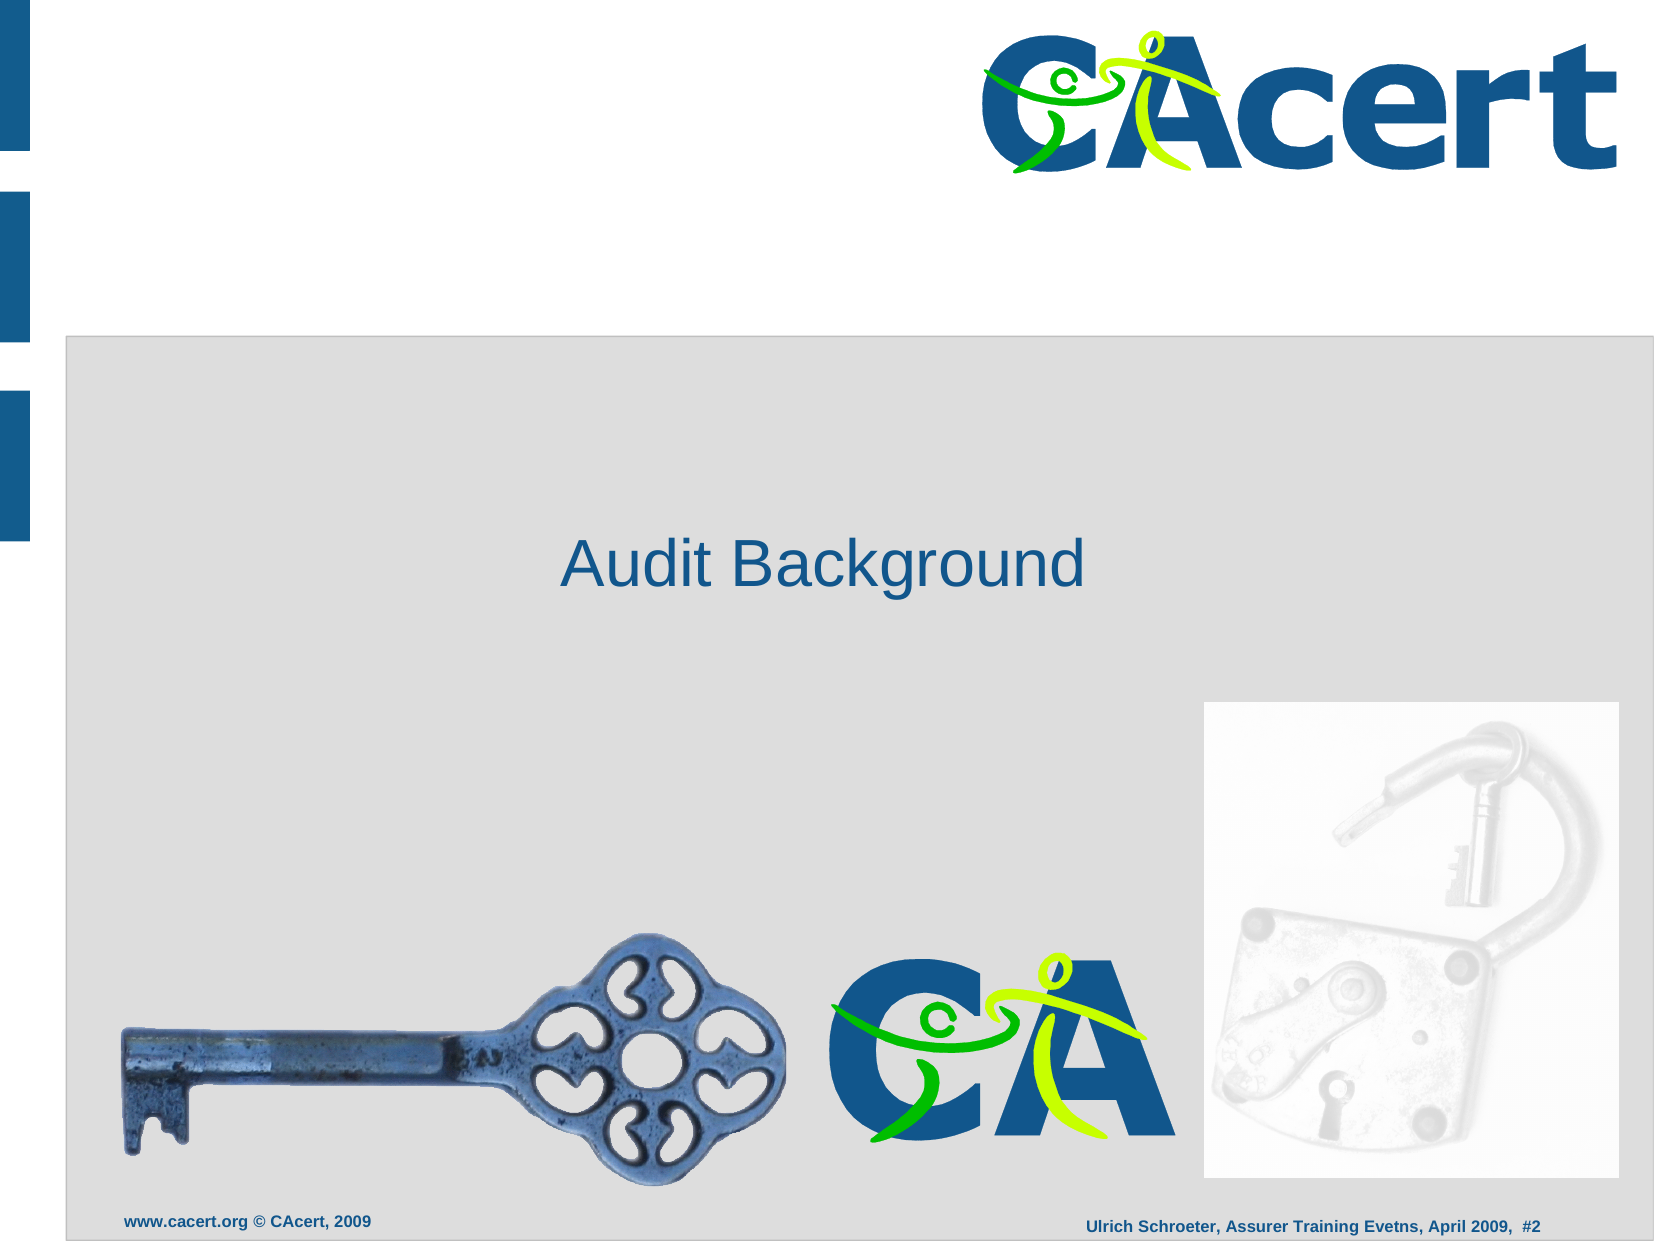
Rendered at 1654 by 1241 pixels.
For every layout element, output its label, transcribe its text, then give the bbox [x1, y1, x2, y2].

picture [826, 950, 1177, 1145]
title Audit Background [118, 442, 1530, 601]
picture [106, 915, 800, 1203]
picture [1204, 702, 1619, 1178]
